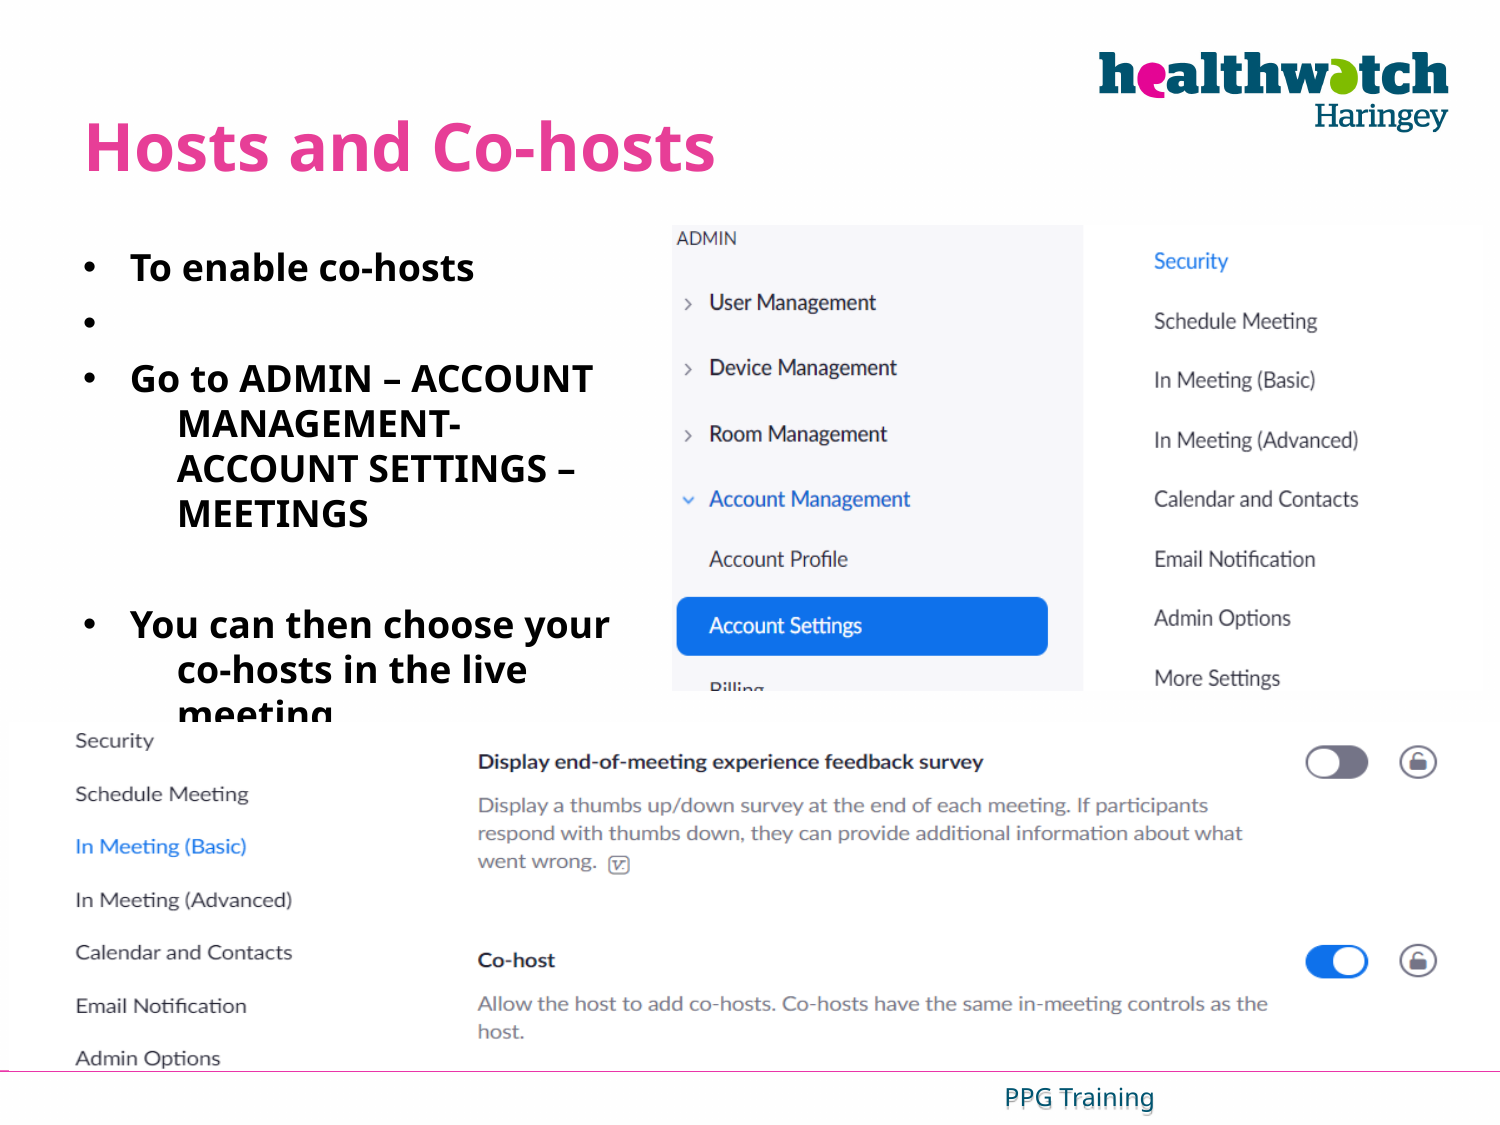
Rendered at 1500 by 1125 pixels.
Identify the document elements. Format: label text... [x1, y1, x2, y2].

text_box To enable co-hosts Go to ADMIN – ACCOUNT MANAGEMENT- ACCOUNT SETTINGS – MEETINGS You can then choose your co-hosts in the live meeting [68, 236, 631, 722]
picture [9, 722, 1500, 1071]
text_box Hosts and Co-hosts [68, 97, 1164, 194]
picture [672, 225, 1483, 691]
